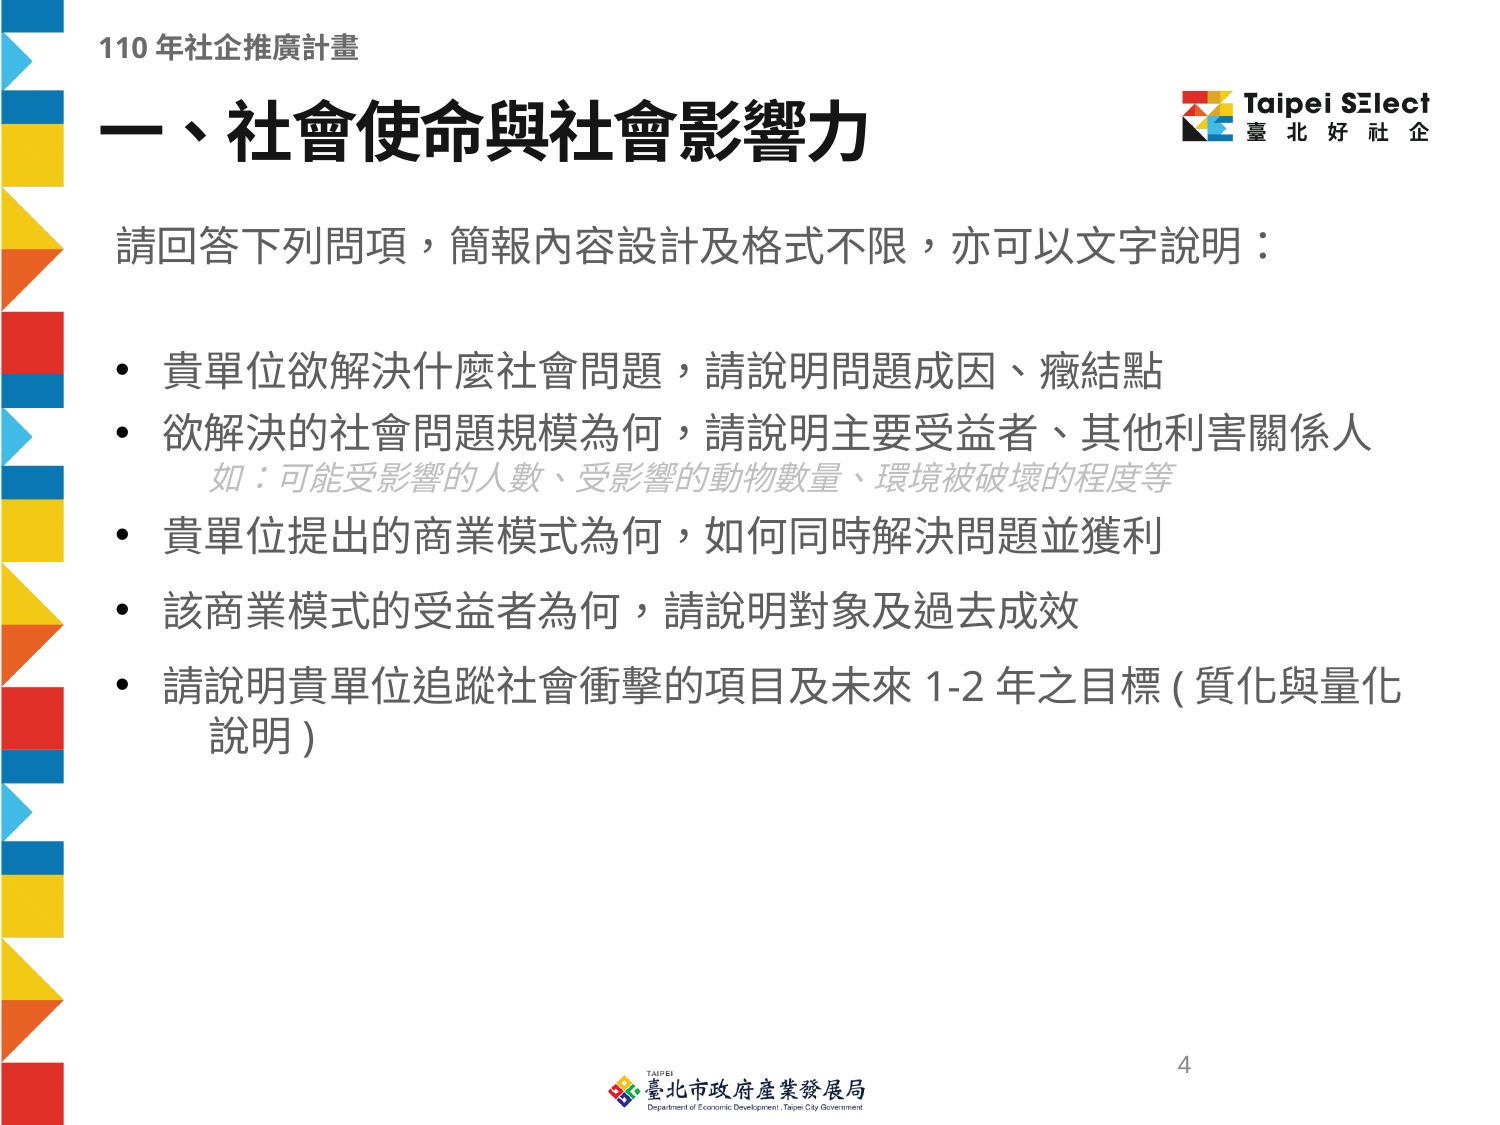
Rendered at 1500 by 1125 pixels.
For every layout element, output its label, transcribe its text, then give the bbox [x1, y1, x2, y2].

text_box 請回答下列問項，簡報內容設計及格式不限，亦可以文字說明： 貴單位欲解決什麼社會問題，請說明問題成因、癥結點 欲解決的社會問題規模為何，請說明主要受益者、其他利害關係人 如：可能受影響的人數、受影響的動物數量、環境被破壞的程度等 貴單位提出的商業模式為何，如何同時解決問題並獲利 該商業模式的受益者為何，請說明對象及過去成效 請說明貴單位追蹤社會衝擊的項目及未來1-2年之目標(質化與量化說明) [106, 210, 1452, 1013]
title 一、社會使命與社會影響力 [83, 81, 1109, 146]
text_box 4 [1162, 1040, 1500, 1101]
